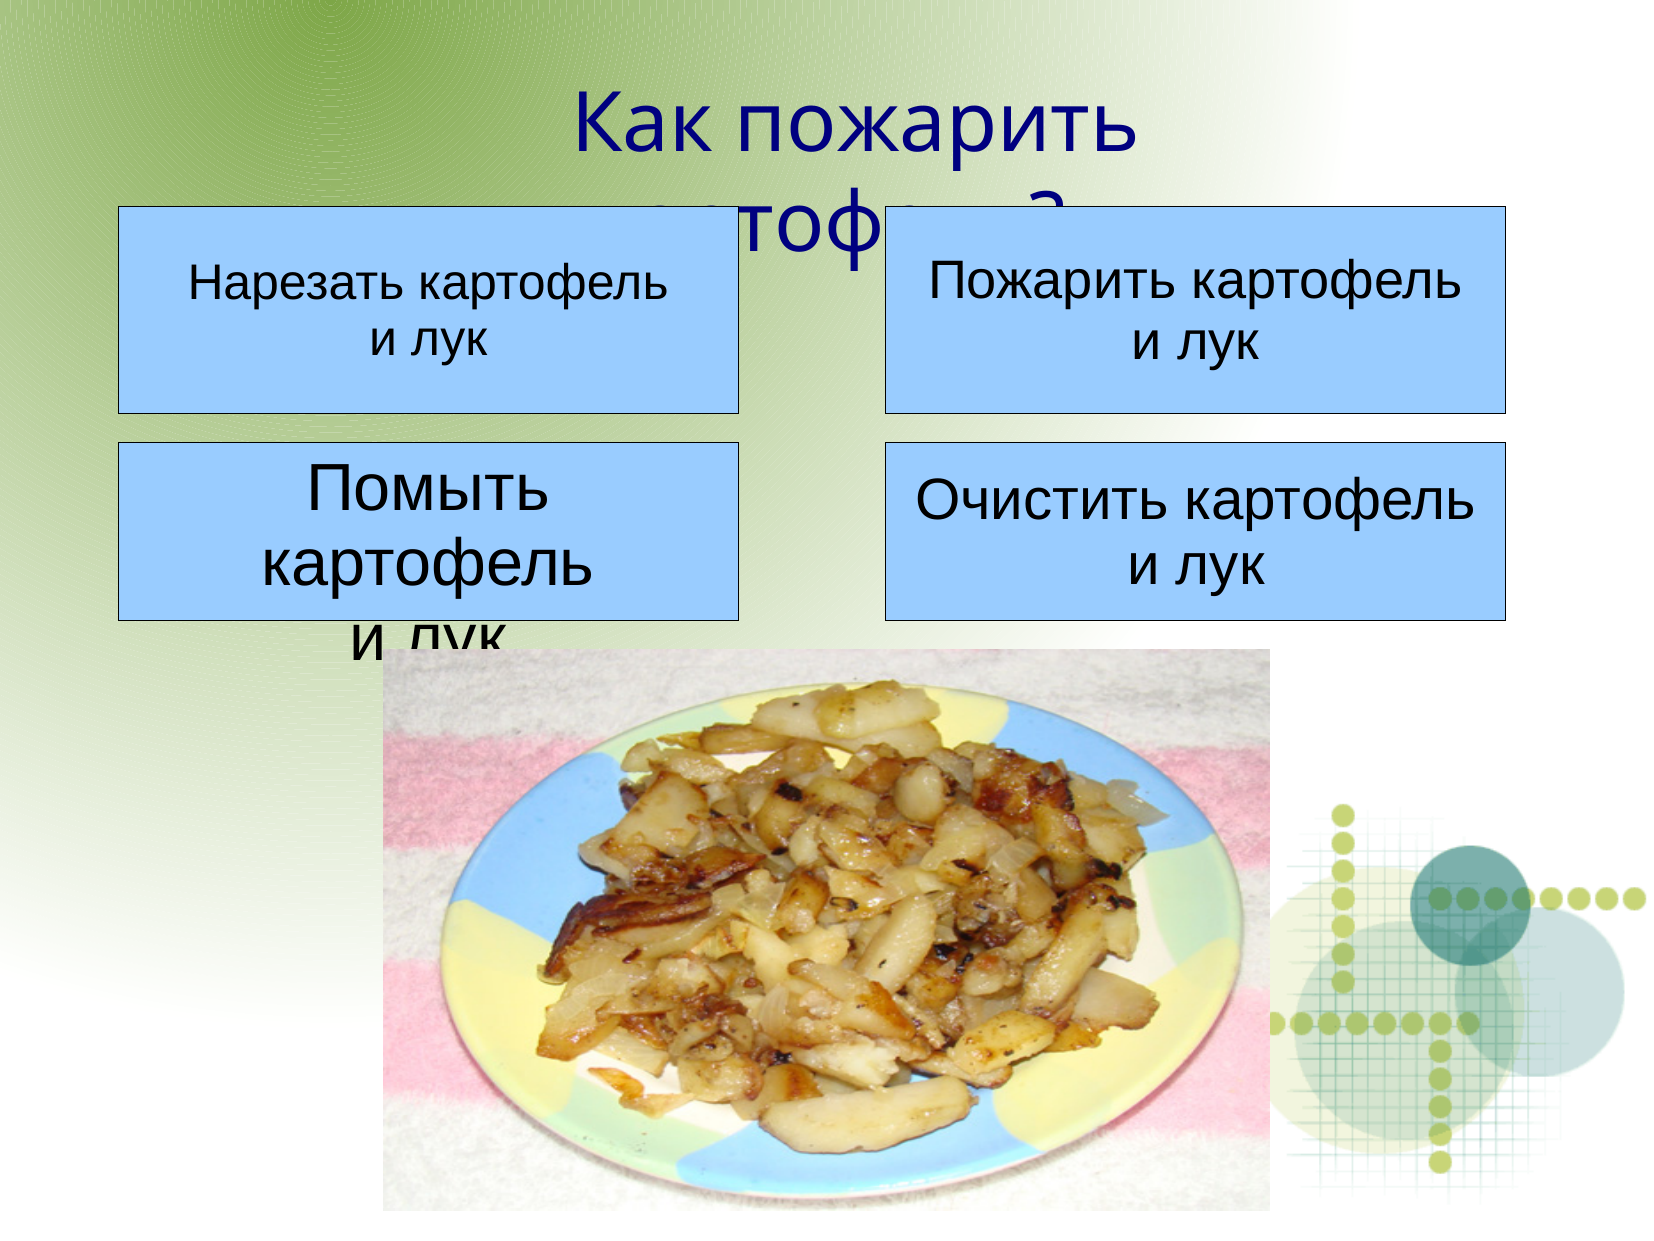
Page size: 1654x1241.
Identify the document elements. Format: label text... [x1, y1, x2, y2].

title Как пожарить картофель? [123, 29, 1536, 207]
picture [383, 649, 1270, 1211]
text_box Пожарить картофель и лук [885, 206, 1506, 414]
text_box Нарезать картофель и лук [118, 206, 739, 414]
text_box Очистить картофель и лук [885, 442, 1506, 621]
text_box Помыть картофель и лук [118, 442, 739, 621]
